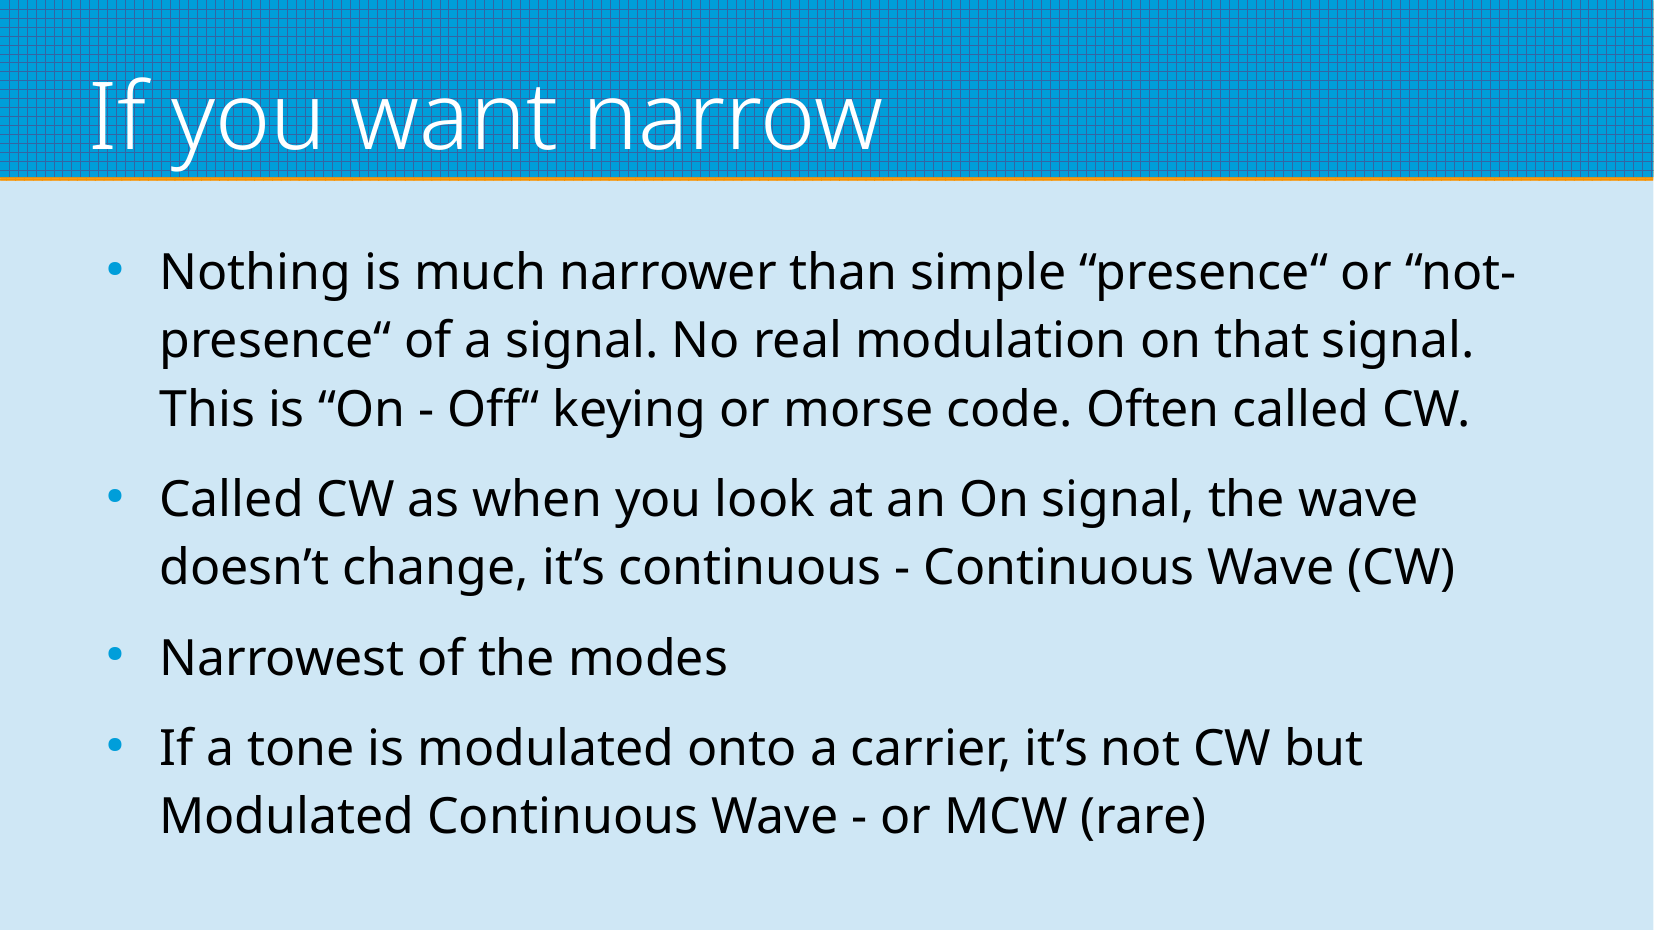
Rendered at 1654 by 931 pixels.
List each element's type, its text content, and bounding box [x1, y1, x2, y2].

list Nothing is much narrower than simple “presence“ or “not-presence“ of a signal. No real modulation on that signal. This is “On - Off“ keying or morse code. Often called CW. Called CW as when you look at an On signal, the wave doesn’t change, it’s continuous - Continuous Wave (CW) Narrowest of the modes If a tone is modulated onto a carrier, it’s not CW but Modulated Continuous Wave - or MCW (rare) [88, 236, 1565, 901]
title If you want narrow [88, 14, 1565, 178]
